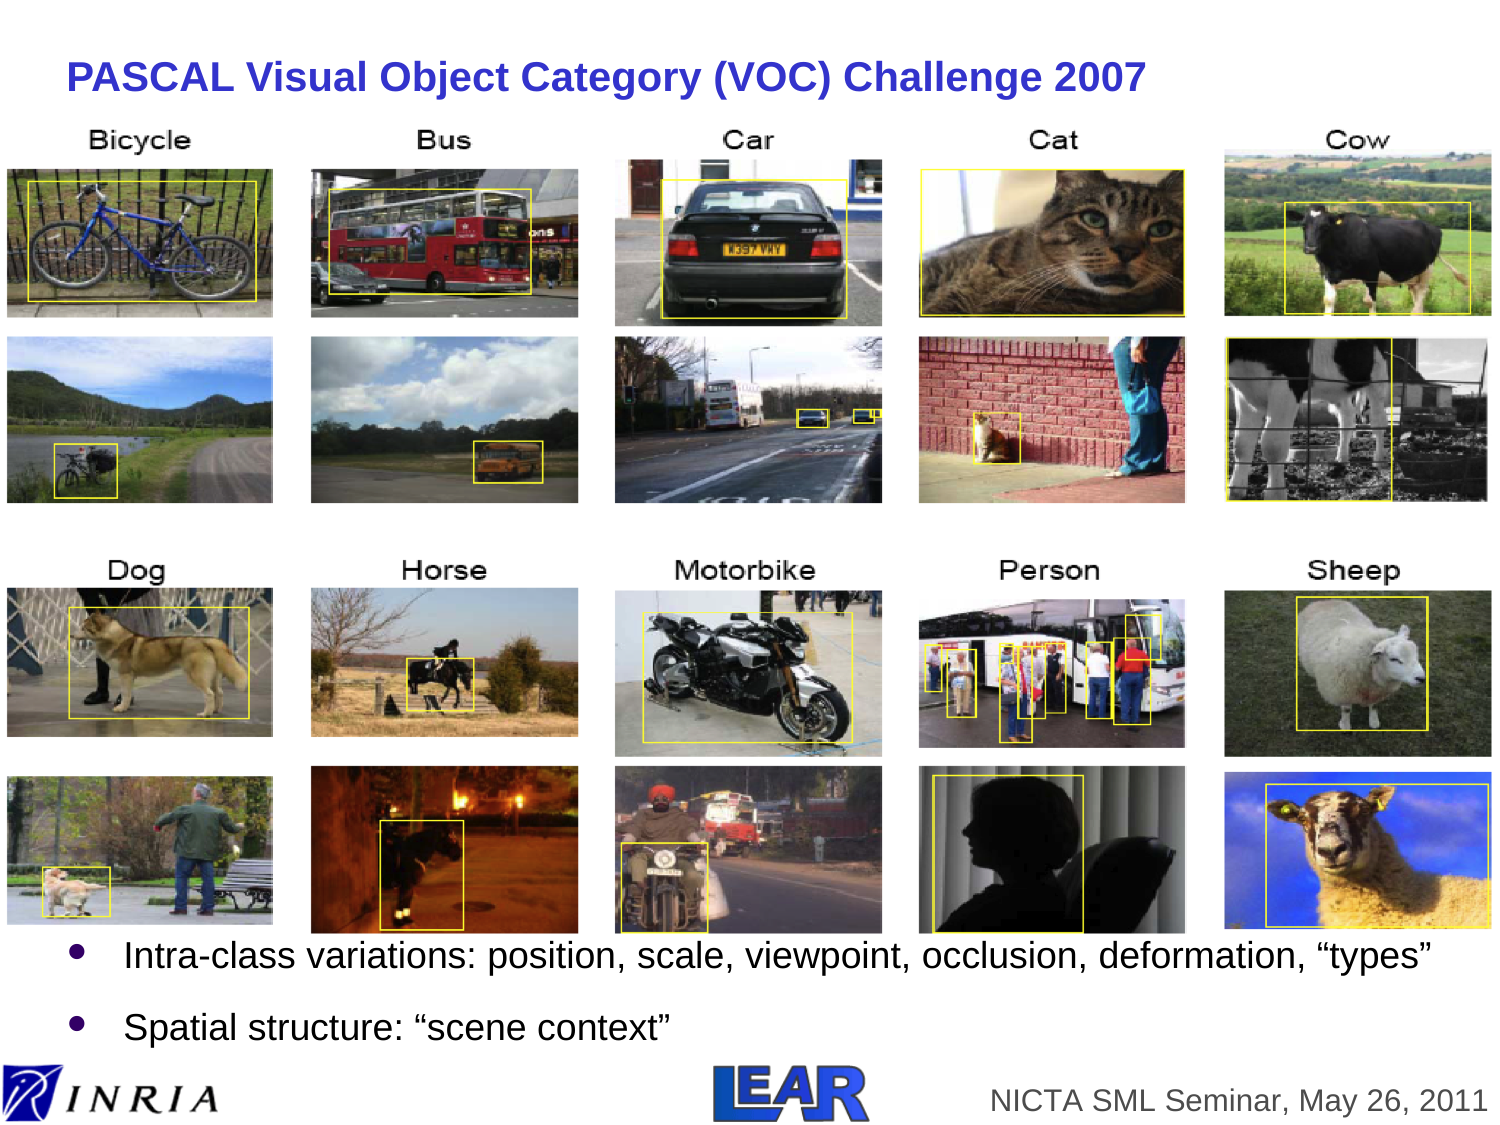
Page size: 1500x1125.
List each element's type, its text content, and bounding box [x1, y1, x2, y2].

title PASCAL Visual Object Category (VOC) Challenge 2007 [51, 34, 1459, 112]
list Intra-class variations: position, scale, viewpoint, occlusion, deformation, “types” Spatial structure: “scene context” [67, 934, 1500, 1125]
picture [0, 1050, 67, 1125]
picture [0, 112, 1500, 938]
